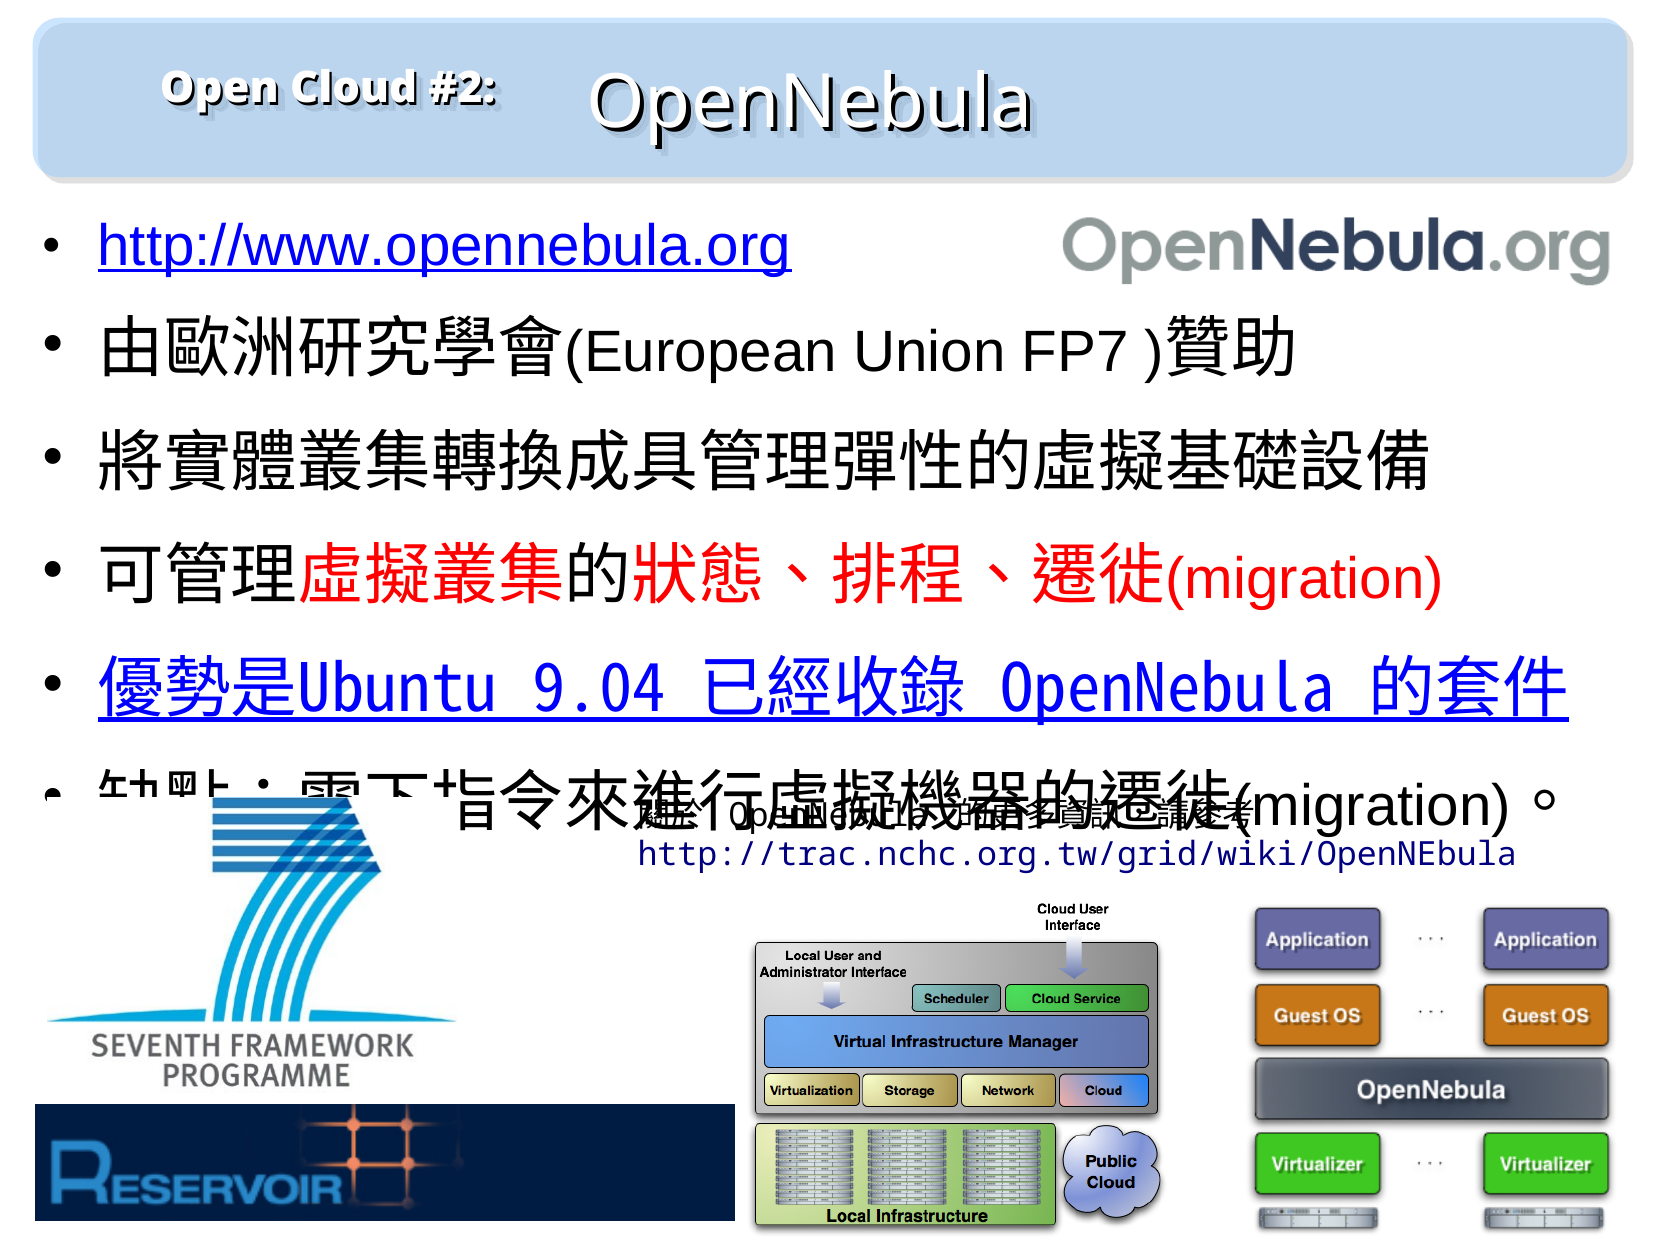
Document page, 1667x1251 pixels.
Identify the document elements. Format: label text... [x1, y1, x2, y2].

picture [47, 797, 458, 1093]
text_box Open Cloud #2: OpenNebula [32, 17, 1628, 178]
picture [1234, 891, 1630, 1247]
picture [797, 183, 1625, 302]
text_box 關於 OpenNebula 的更多資訊，請參考http://trac.nchc.org.tw/grid/wiki/OpenNEbula [616, 779, 1595, 886]
list http://www.opennebula.org 由歐洲研究學會(European Union FP7 )贊助 將實體叢集轉換成具管理彈性的虛擬基礎設備 可管理虛擬叢集的狀態、排程、遷徙(migration) 優勢是Ubuntu 9.04 已經收錄 OpenNebula 的套件 缺點：需下指令來進行虛擬機器的遷徙(migration)。 [41, 212, 1607, 761]
picture [35, 891, 1182, 1247]
